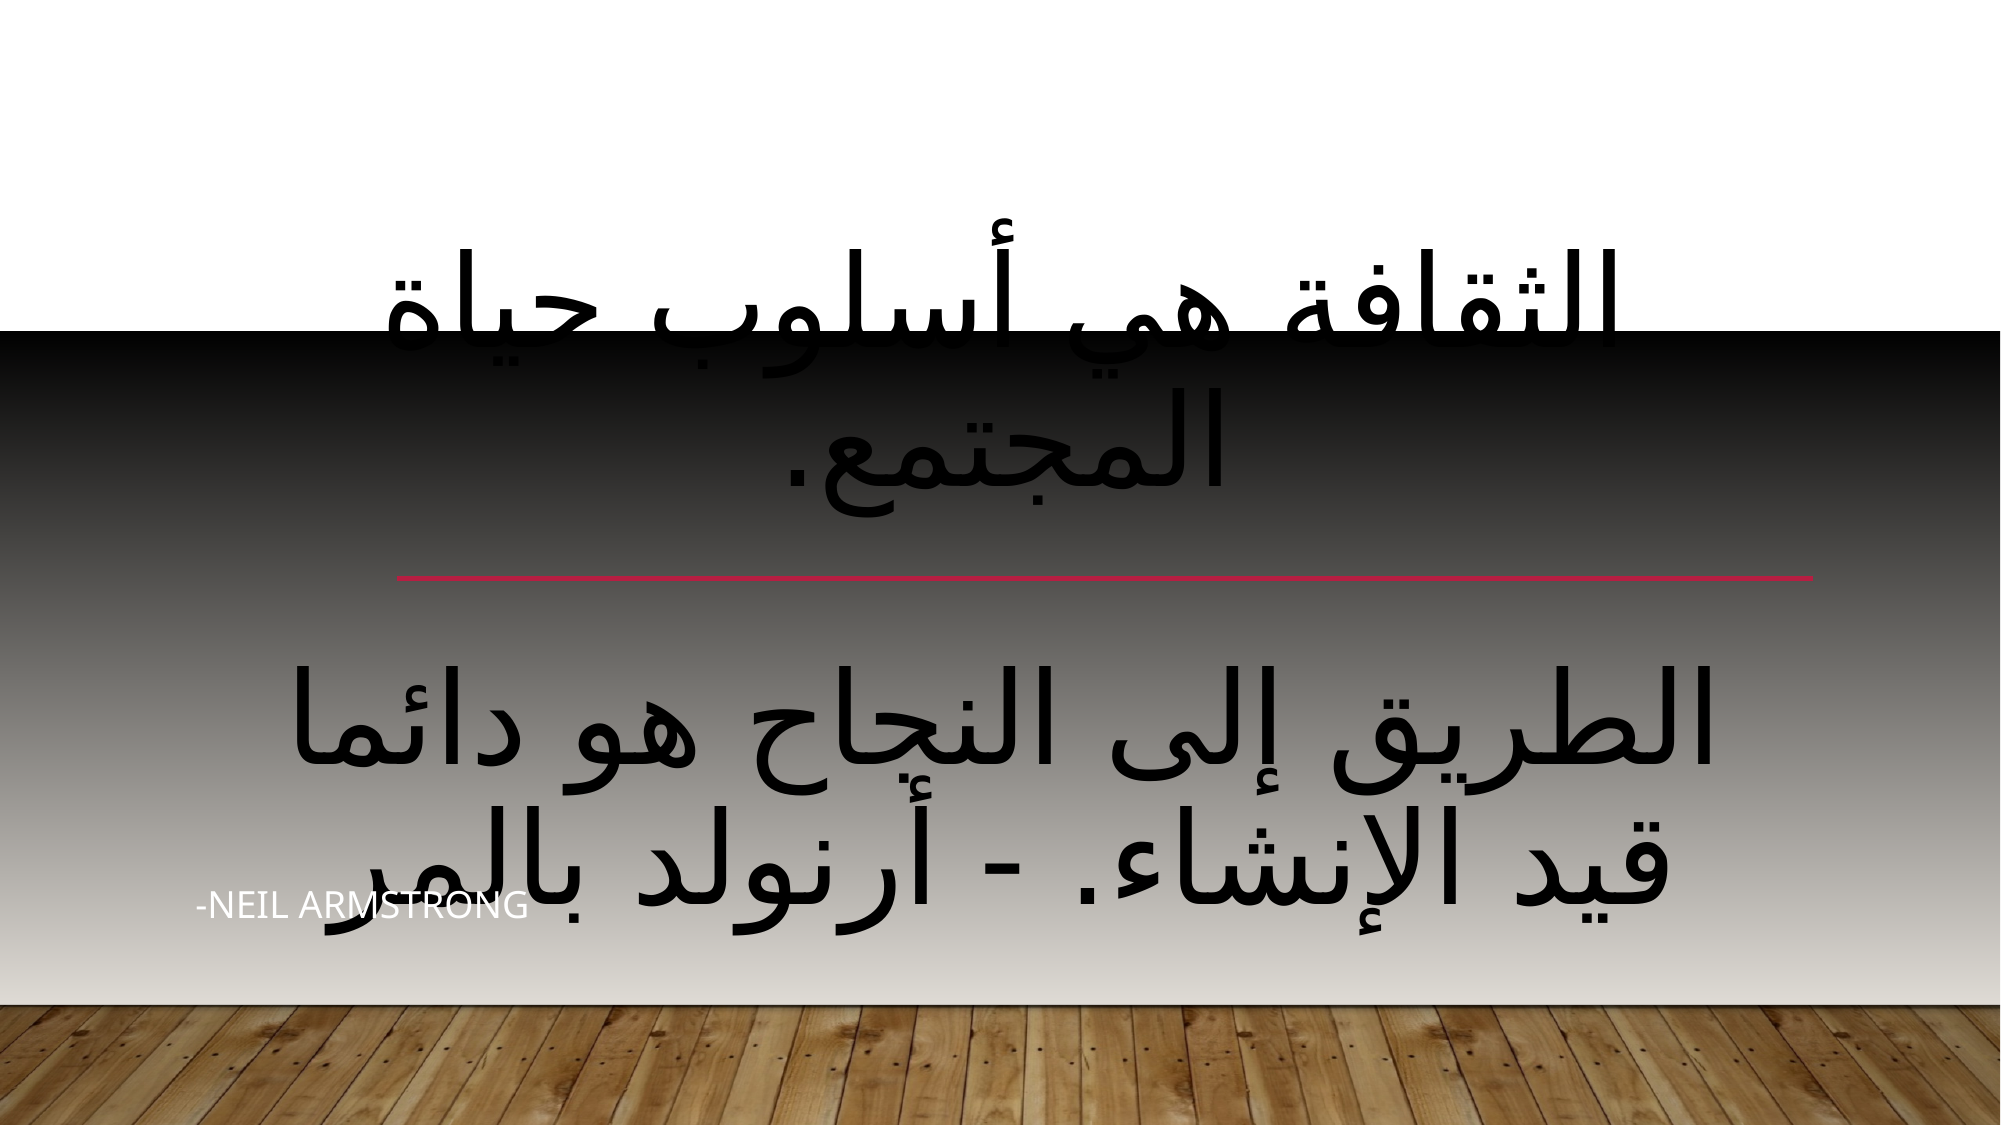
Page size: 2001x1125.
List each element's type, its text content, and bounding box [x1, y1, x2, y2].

subtitle -Neil Armstrong [180, 857, 1831, 1045]
title الثقافة هي أسلوب حياة المجتمع. الطريق إلى النجاح هو دائما قيد الإنشاء. - أرنولد بالمر [180, 220, 1831, 857]
